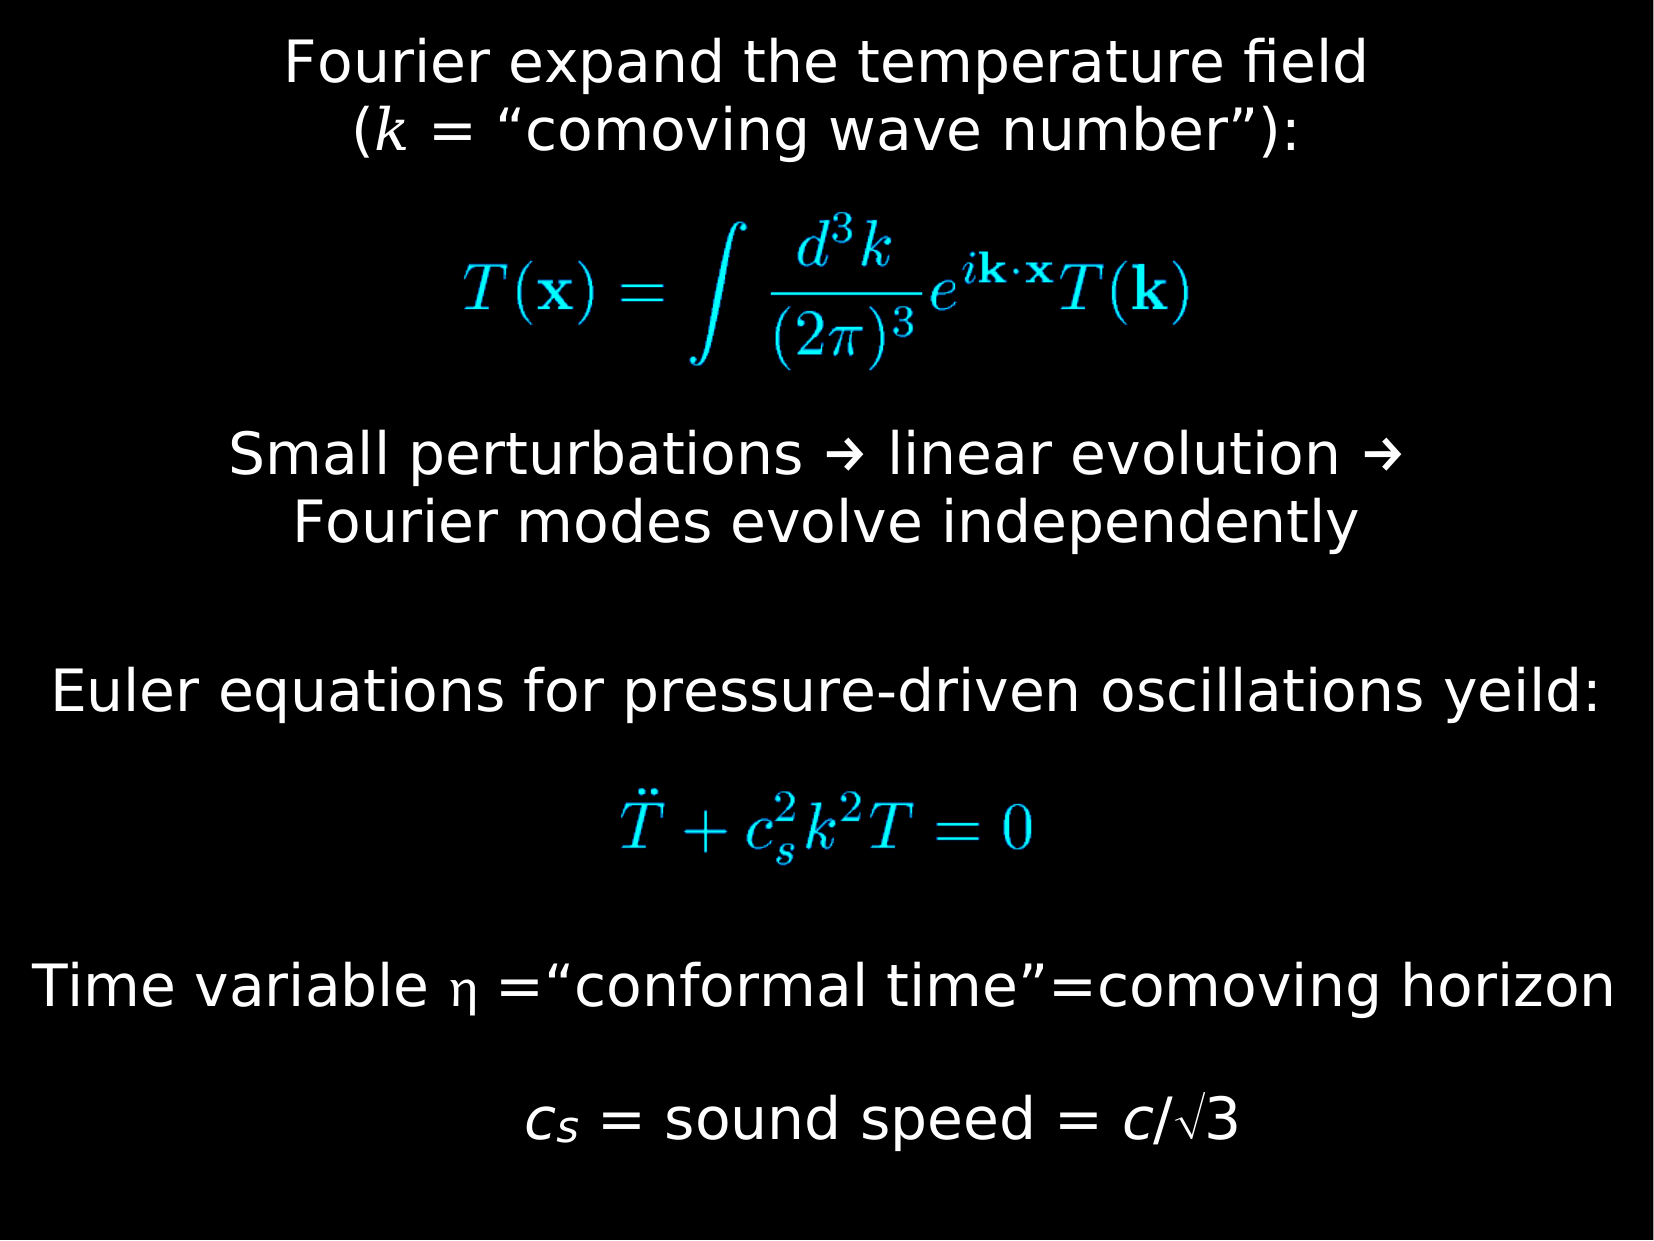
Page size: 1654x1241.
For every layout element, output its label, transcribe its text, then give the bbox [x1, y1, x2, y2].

text_box cs = sound speed = c/3 [509, 1077, 1257, 1172]
text_box Small perturbations → linear evolution → Fourier modes evolve independently [213, 413, 1440, 569]
picture [458, 206, 1195, 377]
text_box Time variable  =“conformal time”=comoving horizon [17, 944, 1637, 1032]
text_box Euler equations for pressure-driven oscillations yeild: [35, 649, 1619, 733]
text_box Fourier expand the temperature field (k = “comoving wave number”): [269, 21, 1385, 172]
picture [615, 782, 1038, 872]
